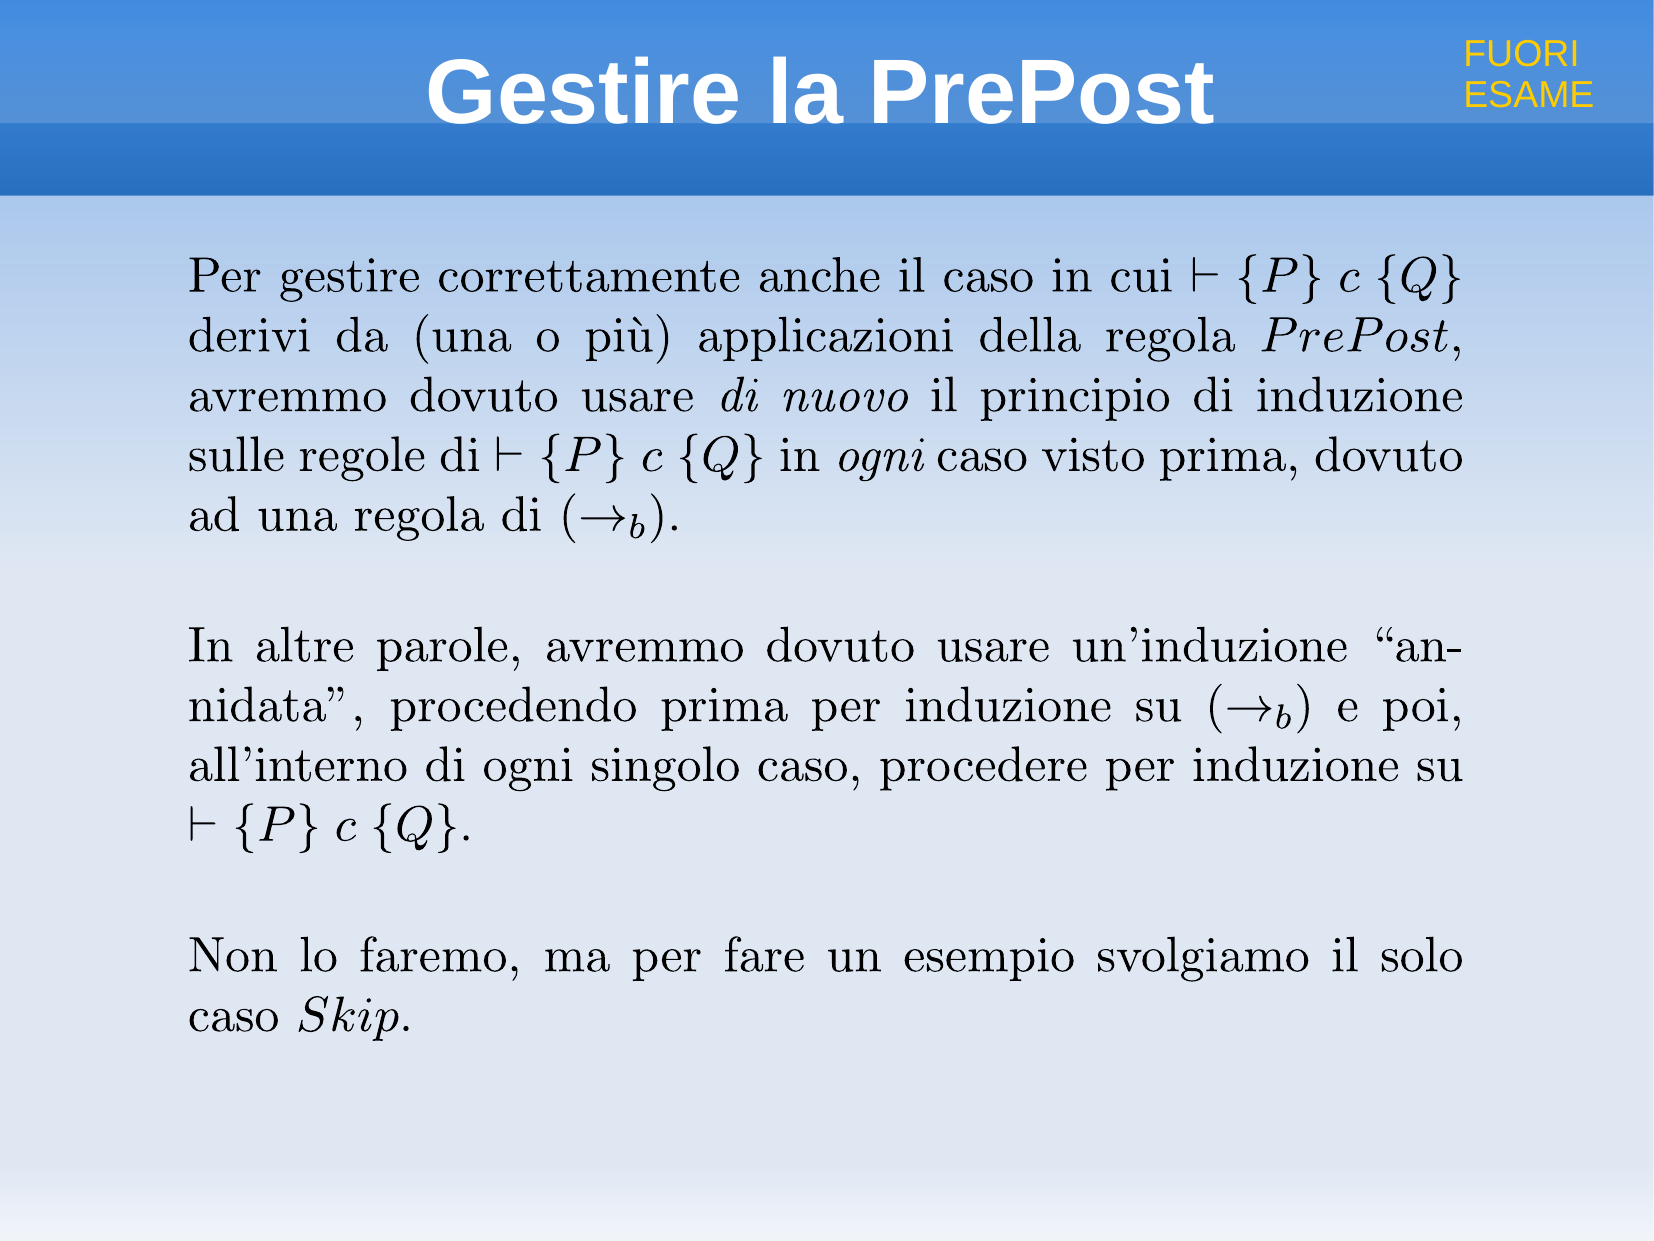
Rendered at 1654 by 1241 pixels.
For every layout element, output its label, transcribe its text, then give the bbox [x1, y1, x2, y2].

picture [0, 0, 1654, 1241]
title Gestire la PrePost [76, 0, 1565, 188]
text_box [187, 254, 1464, 1041]
text_box FUORI ESAME [1448, 24, 1610, 124]
